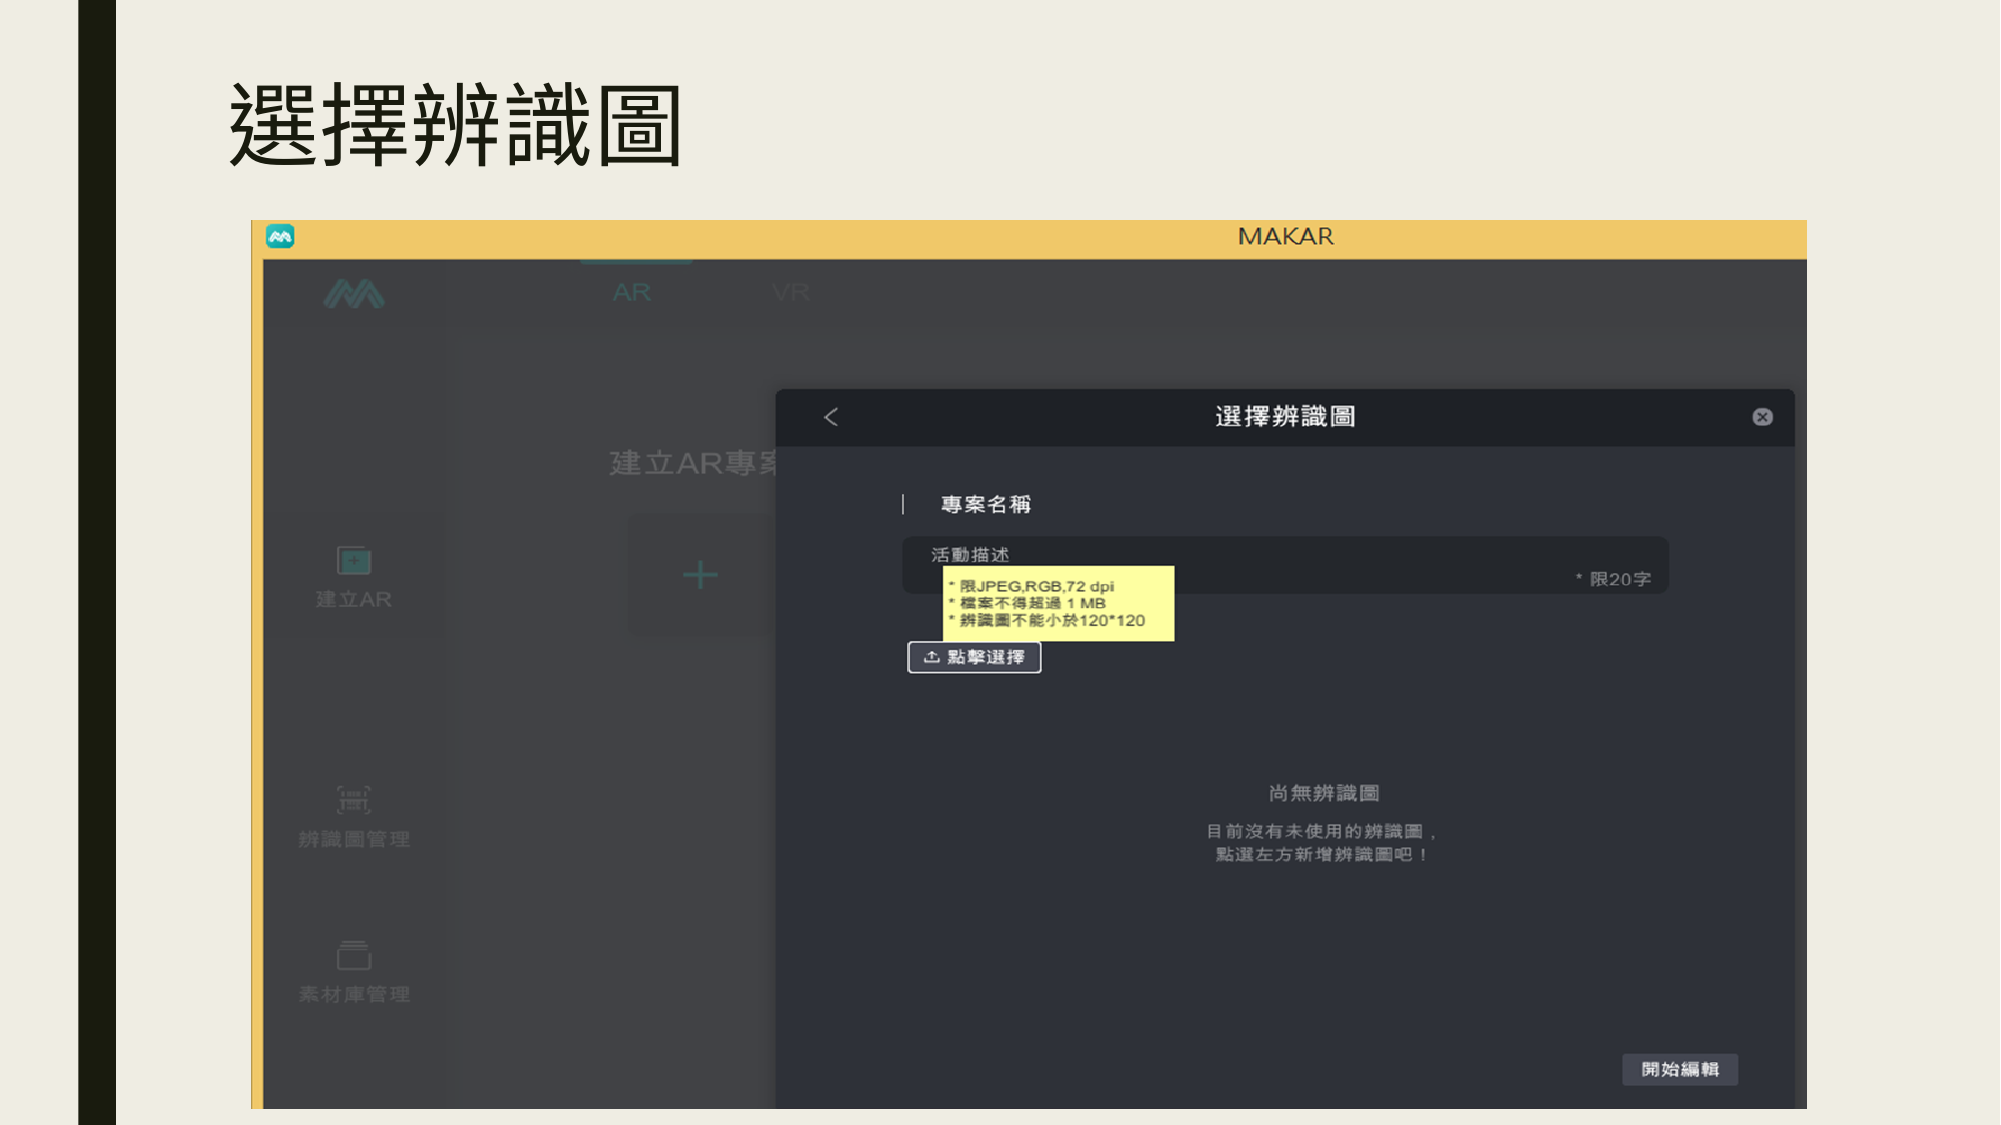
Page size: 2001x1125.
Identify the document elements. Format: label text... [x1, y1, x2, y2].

title 選擇辨識圖 [212, 73, 1788, 318]
picture [250, 188, 1818, 1125]
